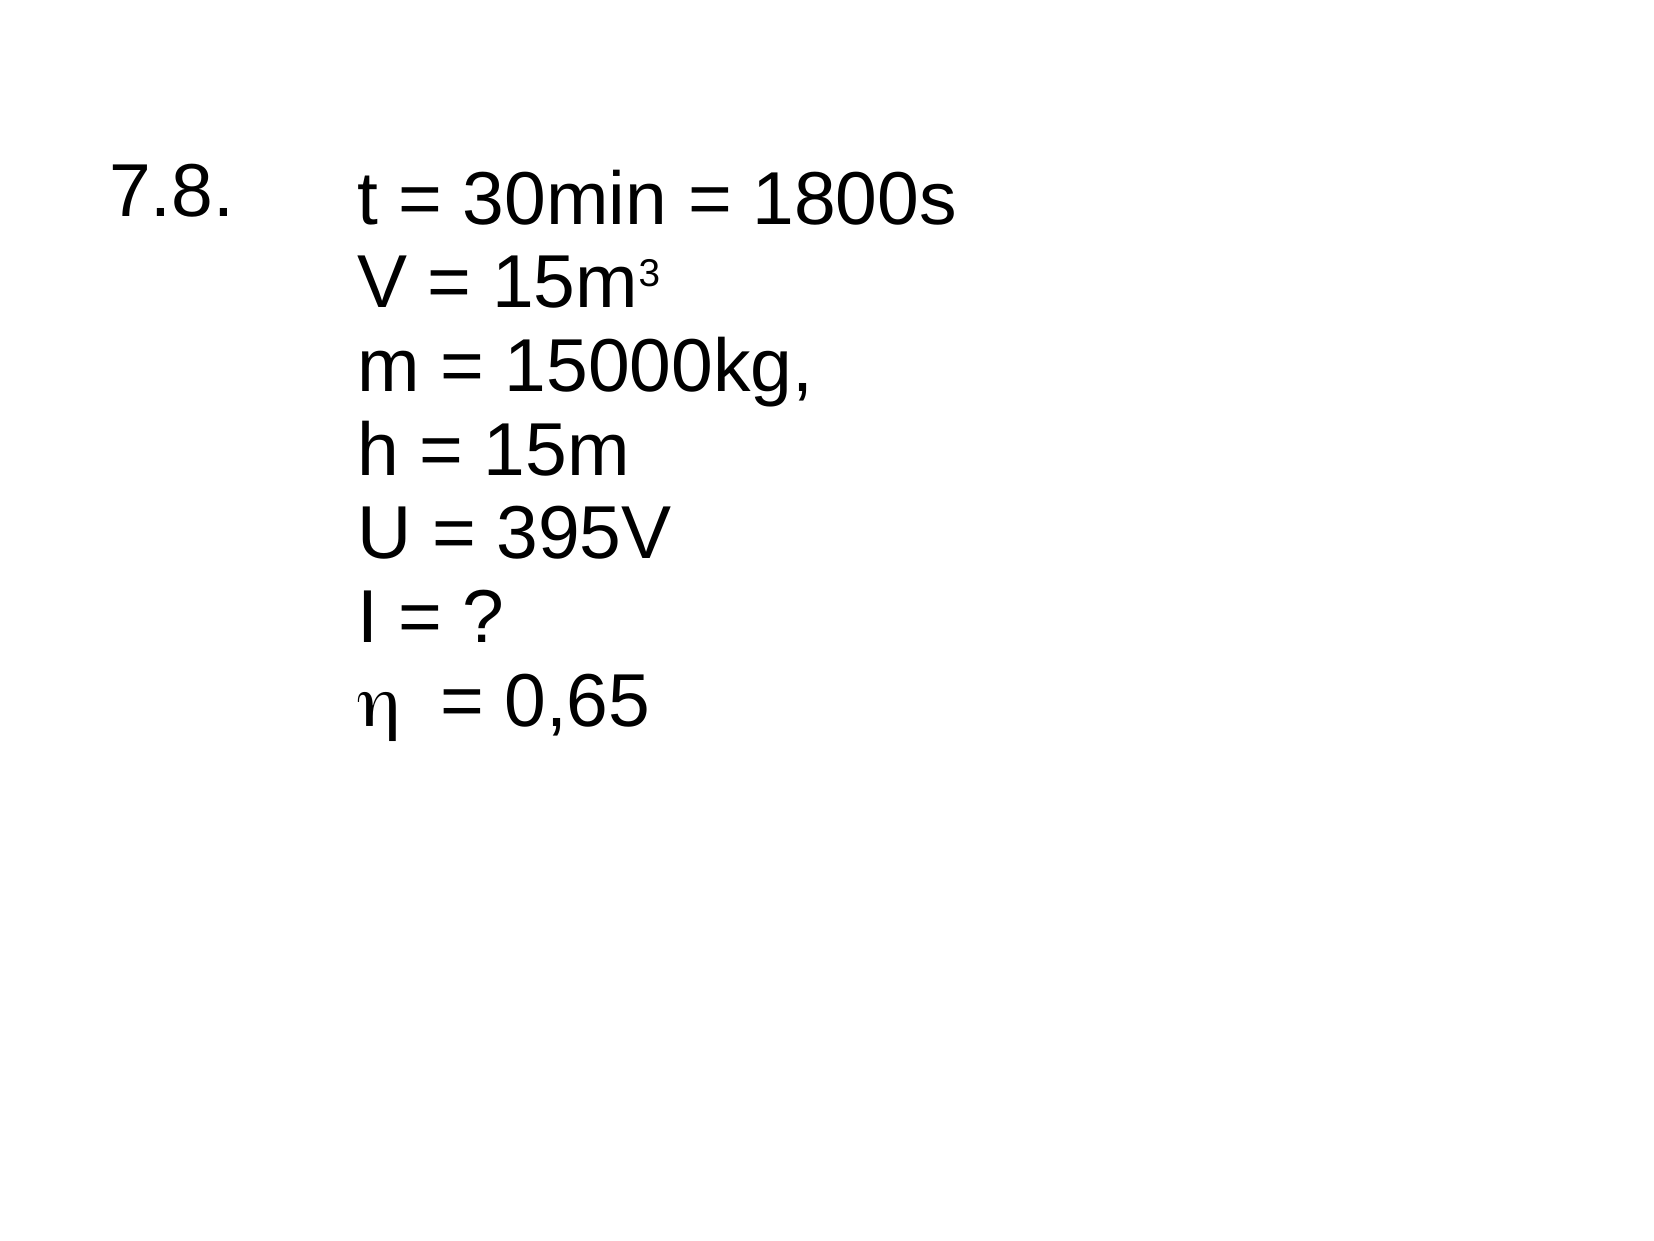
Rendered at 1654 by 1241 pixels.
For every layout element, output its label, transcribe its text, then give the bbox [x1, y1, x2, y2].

text_box t = 30min = 1800s V = 15m3 m = 15000kg, h = 15m U = 395V I = ? = 0,65 [342, 150, 1501, 1092]
text_box 7.8. [94, 141, 250, 241]
